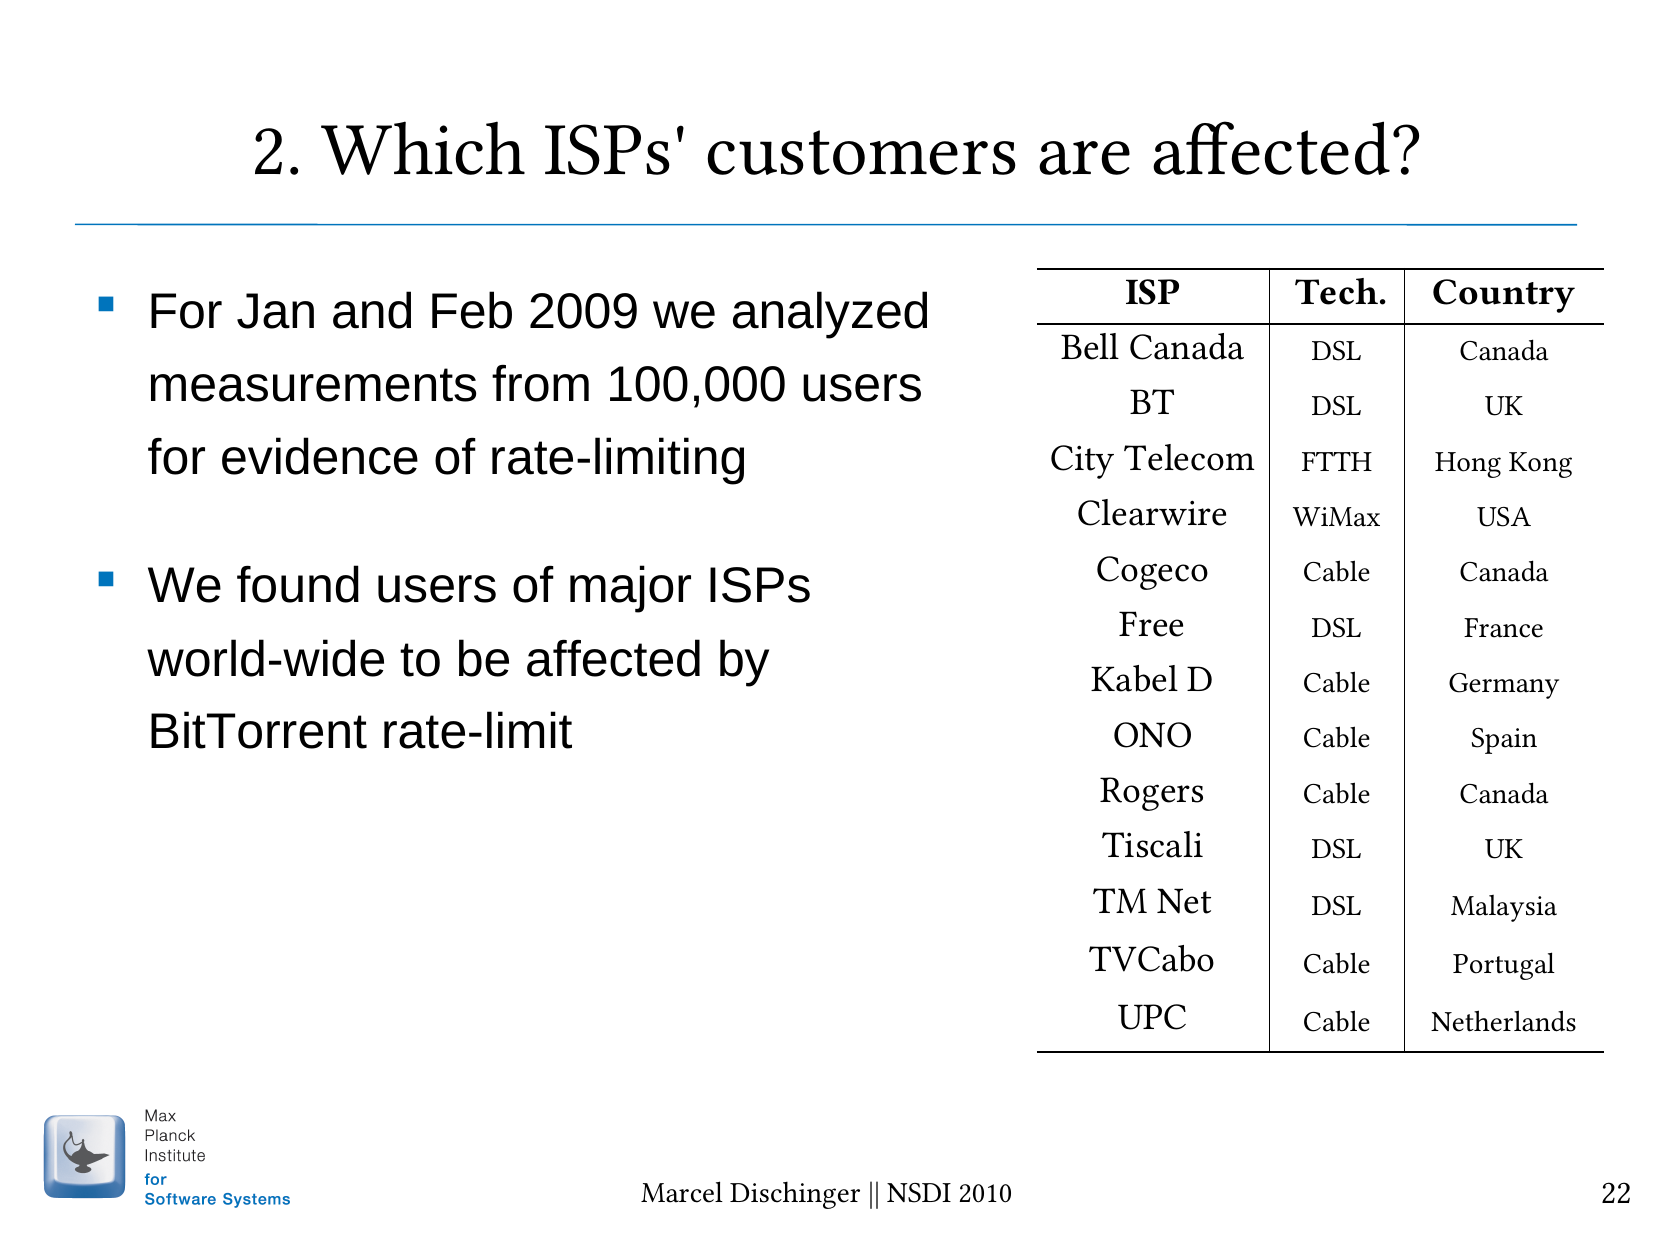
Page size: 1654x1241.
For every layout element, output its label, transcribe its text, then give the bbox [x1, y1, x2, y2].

table_cell Cogeco [1037, 545, 1269, 601]
table_cell UK [1405, 822, 1604, 878]
table_cell Cable [1270, 545, 1404, 601]
table_cell FTTH [1270, 435, 1404, 490]
table_cell Cable [1270, 767, 1404, 822]
table_cell ONO [1037, 711, 1269, 767]
table_cell Germany [1405, 656, 1604, 711]
table_cell Hong Kong [1405, 435, 1604, 490]
table_cell Malaysia [1405, 878, 1604, 936]
table_cell City Telecom [1037, 435, 1269, 490]
table_cell Portugal [1405, 936, 1604, 994]
table_cell Cable [1270, 936, 1404, 994]
table_cell TM Net [1037, 878, 1269, 936]
table_cell DSL [1270, 325, 1404, 379]
table_cell Spain [1405, 711, 1604, 767]
table_cell BT [1037, 379, 1269, 435]
table_cell Canada [1405, 767, 1604, 822]
table_cell DSL [1270, 379, 1404, 435]
table_cell DSL [1270, 822, 1404, 878]
table_cell DSL [1270, 878, 1404, 936]
table_cell Cable [1270, 711, 1404, 767]
table_cell Rogers [1037, 767, 1269, 822]
title 2. Which ISPs' customers are affected? [54, 51, 1621, 252]
table_cell Kabel D [1037, 656, 1269, 711]
table_cell Canada [1405, 545, 1604, 601]
table_cell Bell Canada [1037, 325, 1269, 379]
table_cell Cable [1270, 994, 1404, 1051]
table_cell Free [1037, 601, 1269, 656]
table_cell France [1405, 601, 1604, 656]
table_cell Canada [1405, 325, 1604, 379]
table_cell Tiscali [1037, 822, 1269, 878]
list For Jan and Feb 2009 we analyzed measurements from 100,000 users for evidence of rate-limiting We found users of major ISPs world-wide to be affected by BitTorrent rate-limit [77, 265, 980, 1168]
table_cell WiMax [1270, 490, 1404, 545]
table_cell Cable [1270, 656, 1404, 711]
table_header Tech. [1270, 270, 1404, 323]
table_cell UK [1405, 379, 1604, 435]
table_cell USA [1405, 490, 1604, 545]
table_header Country [1405, 270, 1604, 323]
table_cell UPC [1037, 994, 1269, 1051]
table_cell Netherlands [1405, 994, 1604, 1051]
table_cell TVCabo [1037, 936, 1269, 994]
table_header ISP [1037, 270, 1269, 323]
table_cell DSL [1270, 601, 1404, 656]
table_cell Clearwire [1037, 490, 1269, 545]
